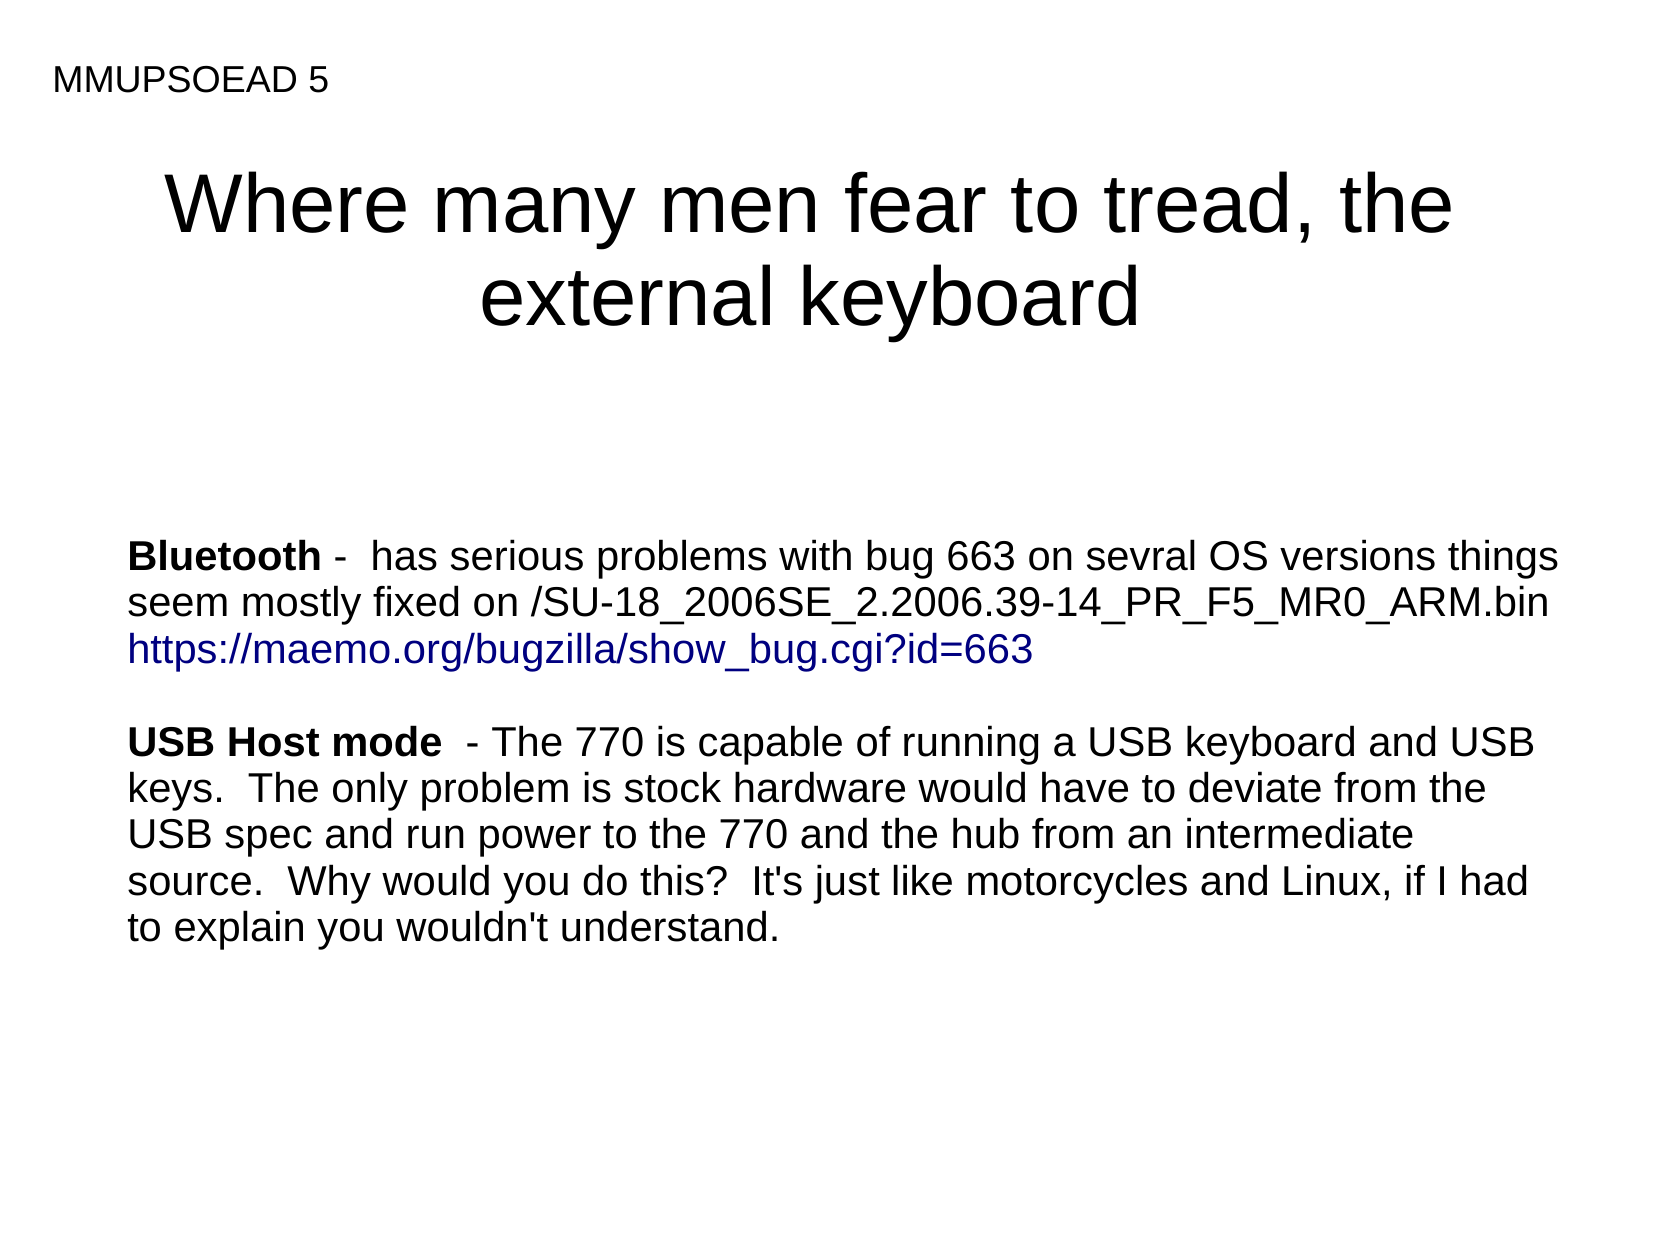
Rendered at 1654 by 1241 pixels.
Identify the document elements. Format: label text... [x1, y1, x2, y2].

text_box Where many men fear to tread, the external keyboard [150, 150, 1501, 488]
text_box Bluetooth - has serious problems with bug 663 on sevral OS versions things seem mostly fixed on /SU-18_2006SE_2.2006.39-14_PR_F5_MR0_ARM.bin https://maemo.org/bugzilla/show_bug.cgi?id=663 USB Host mode - The 770 is capable of running a USB keyboard and USB keys. The only problem is stock hardware would have to deviate from the USB spec and run power to the 770 and the hub from an intermediate source. Why would you do this? It's just like motorcycles and Linux, if I had to explain you wouldn't understand. [112, 525, 1576, 1014]
text_box MMUPSOEAD 5 [37, 51, 345, 113]
